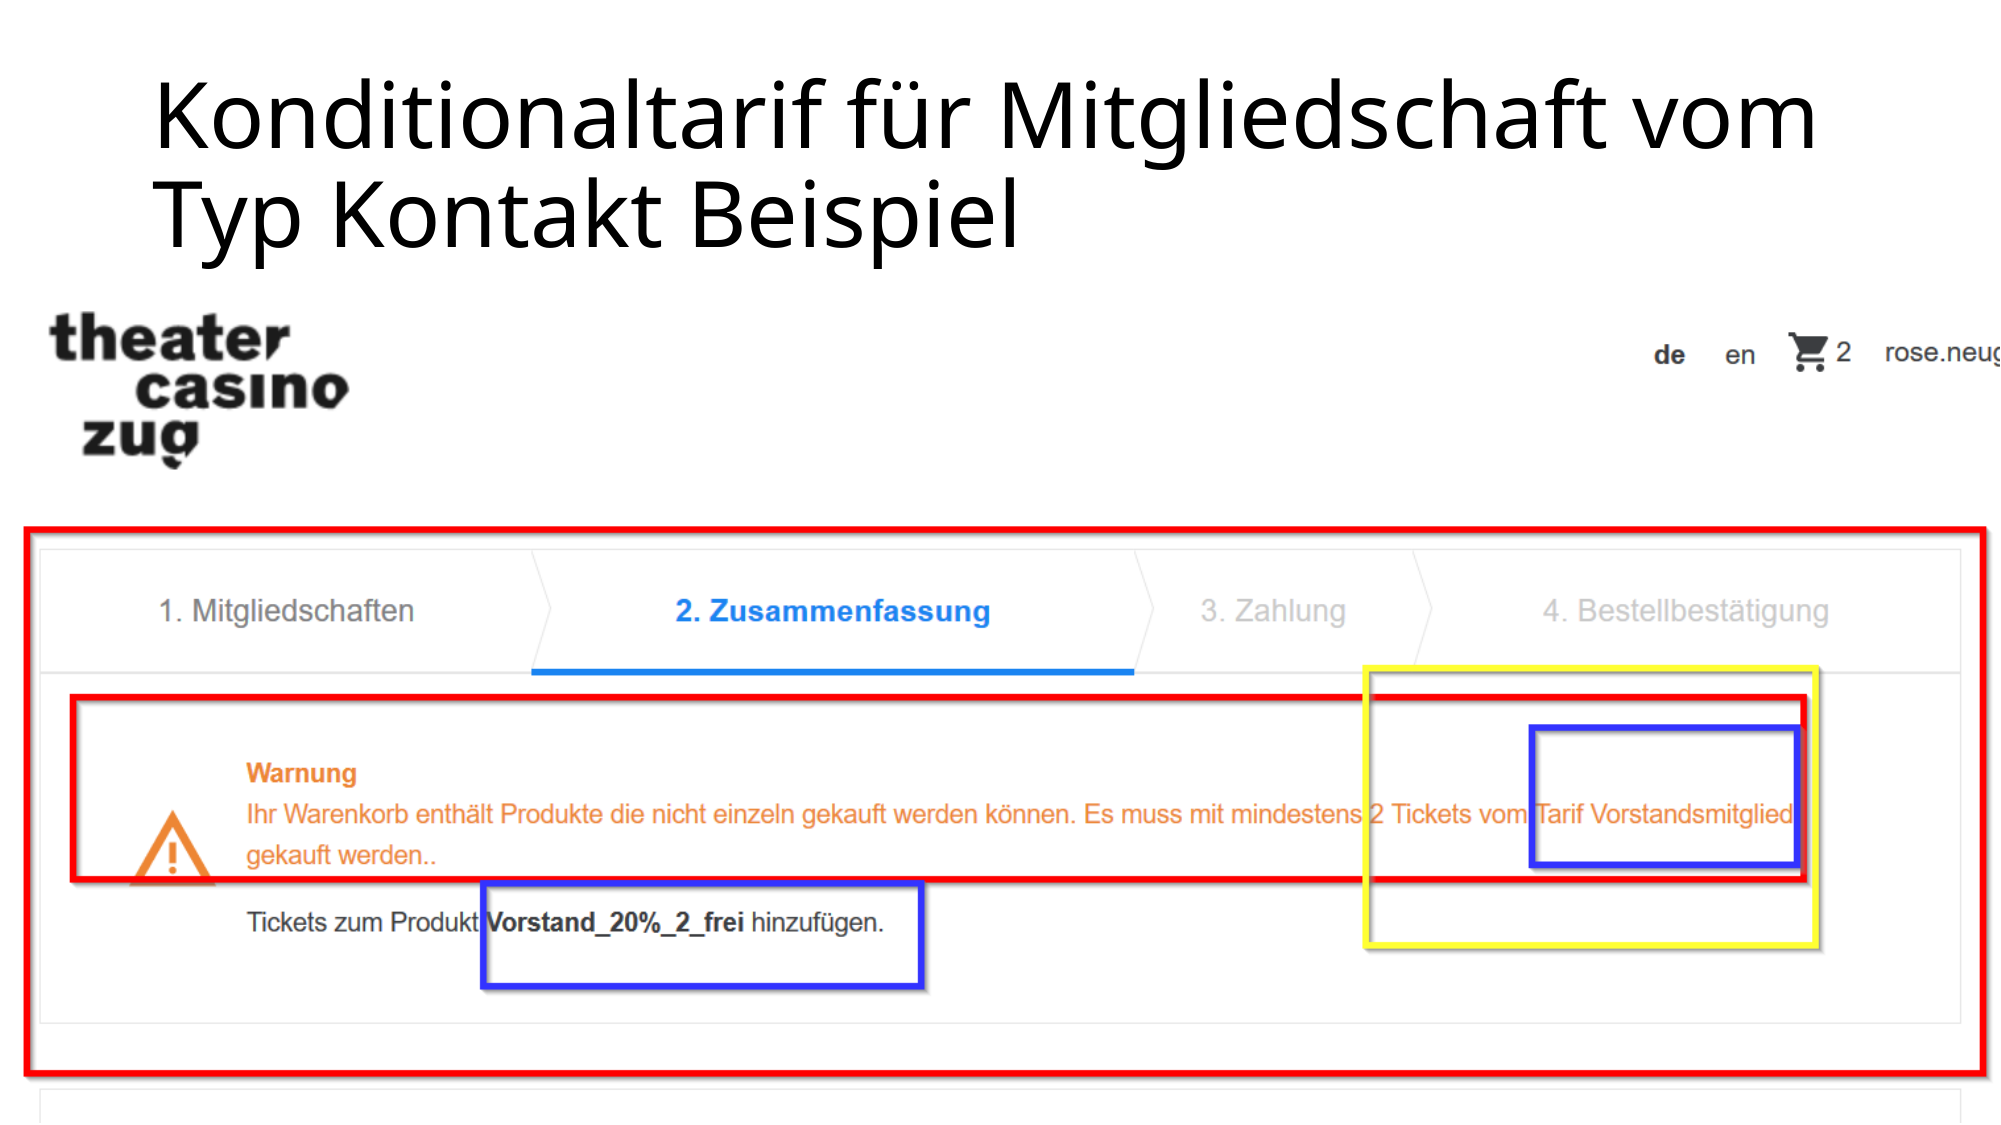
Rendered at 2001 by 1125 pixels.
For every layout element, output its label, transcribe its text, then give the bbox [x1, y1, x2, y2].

title Konditionaltarif für Mitgliedschaft vom Typ Kontakt Beispiel [137, 59, 1863, 277]
picture [0, 277, 2000, 1123]
